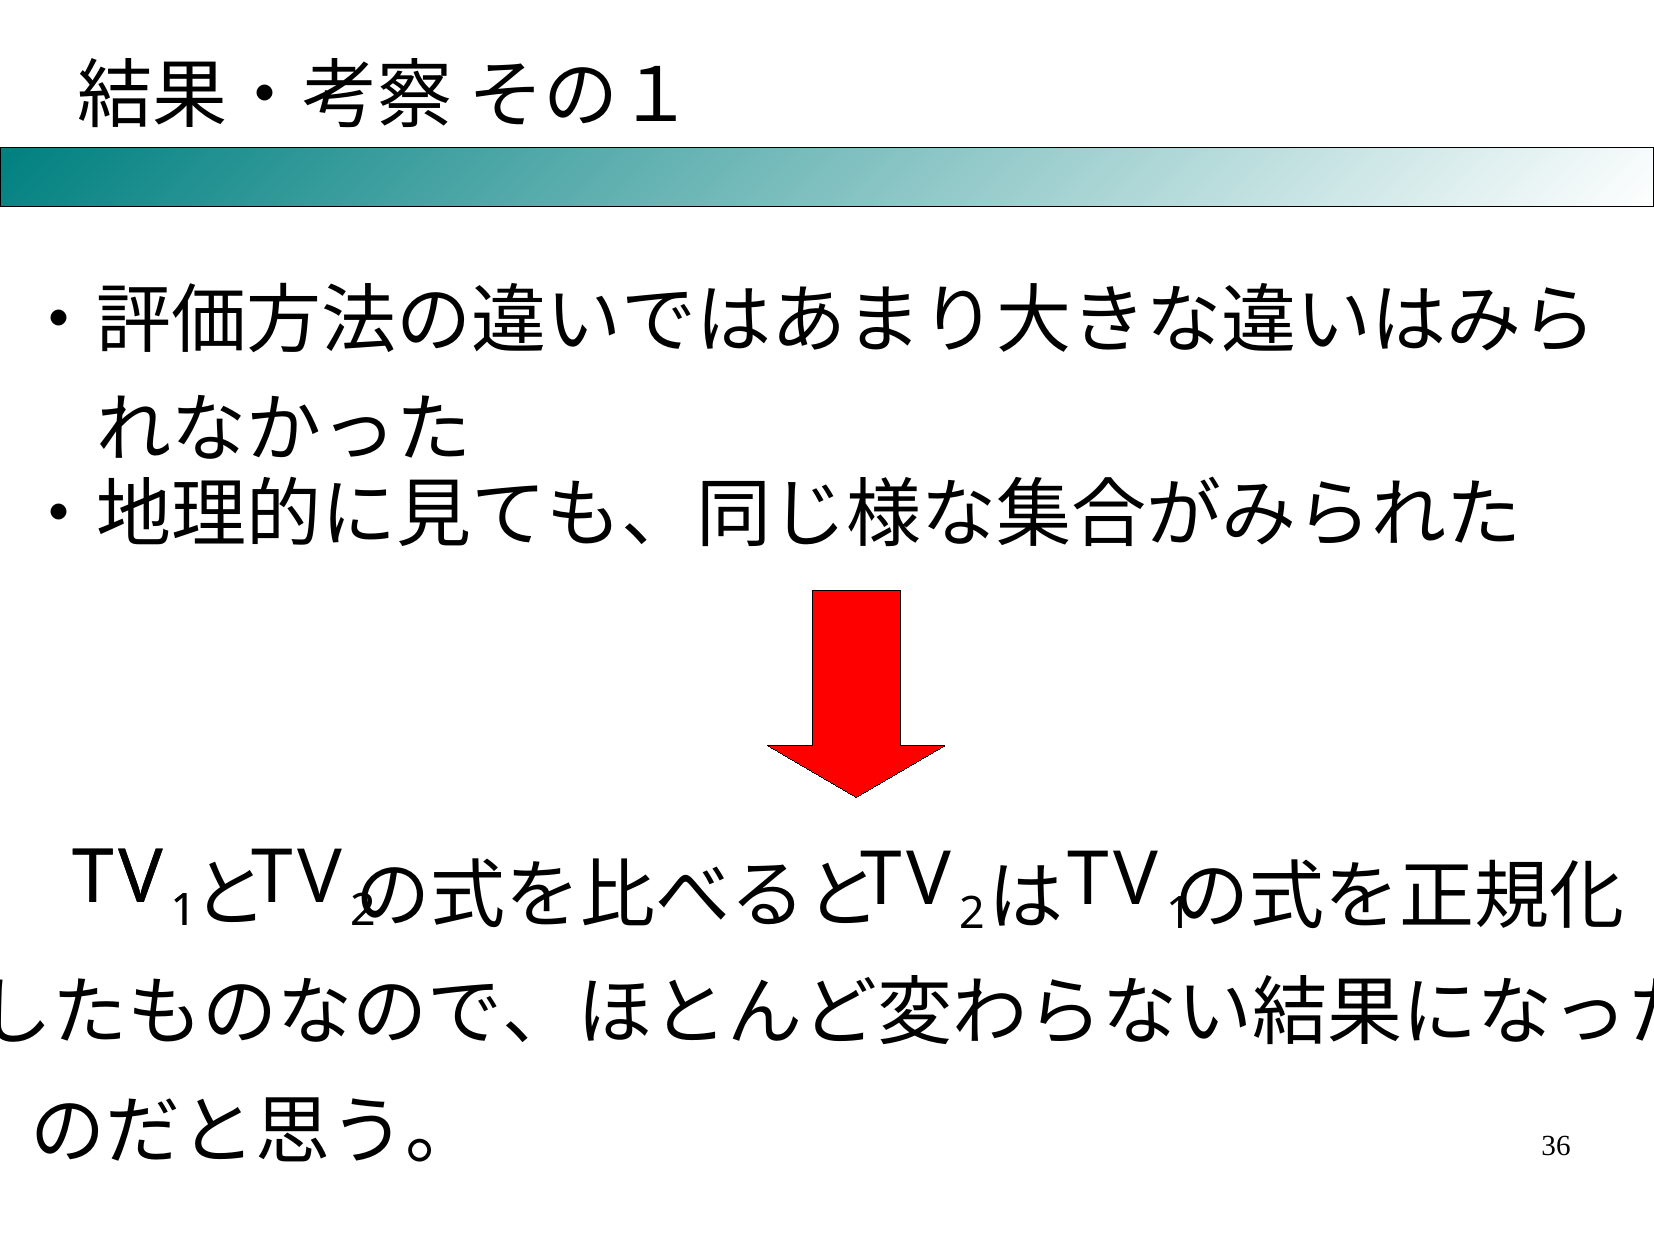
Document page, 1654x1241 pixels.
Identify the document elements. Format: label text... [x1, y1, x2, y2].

text_box のだと思う。 [54, 1062, 458, 1171]
chart [1058, 823, 1201, 939]
title ・地理的に見ても、同じ様な集合がみられた [21, 448, 1522, 568]
chart [242, 820, 385, 936]
text_box と [206, 826, 267, 923]
title ・評価方法の違いではあまり大きな違いはみら れなかった [21, 287, 1598, 449]
text_box [767, 590, 945, 798]
text_box の式を正規化 [1166, 828, 1634, 925]
text_box したものなので、ほとんど変わらない結果になった [52, 943, 1629, 1052]
chart [851, 823, 994, 939]
text_box の式を比べると [361, 826, 851, 923]
title 結果・考察 その１ [77, 29, 1654, 149]
text_box は [975, 829, 1058, 925]
chart [62, 820, 206, 936]
